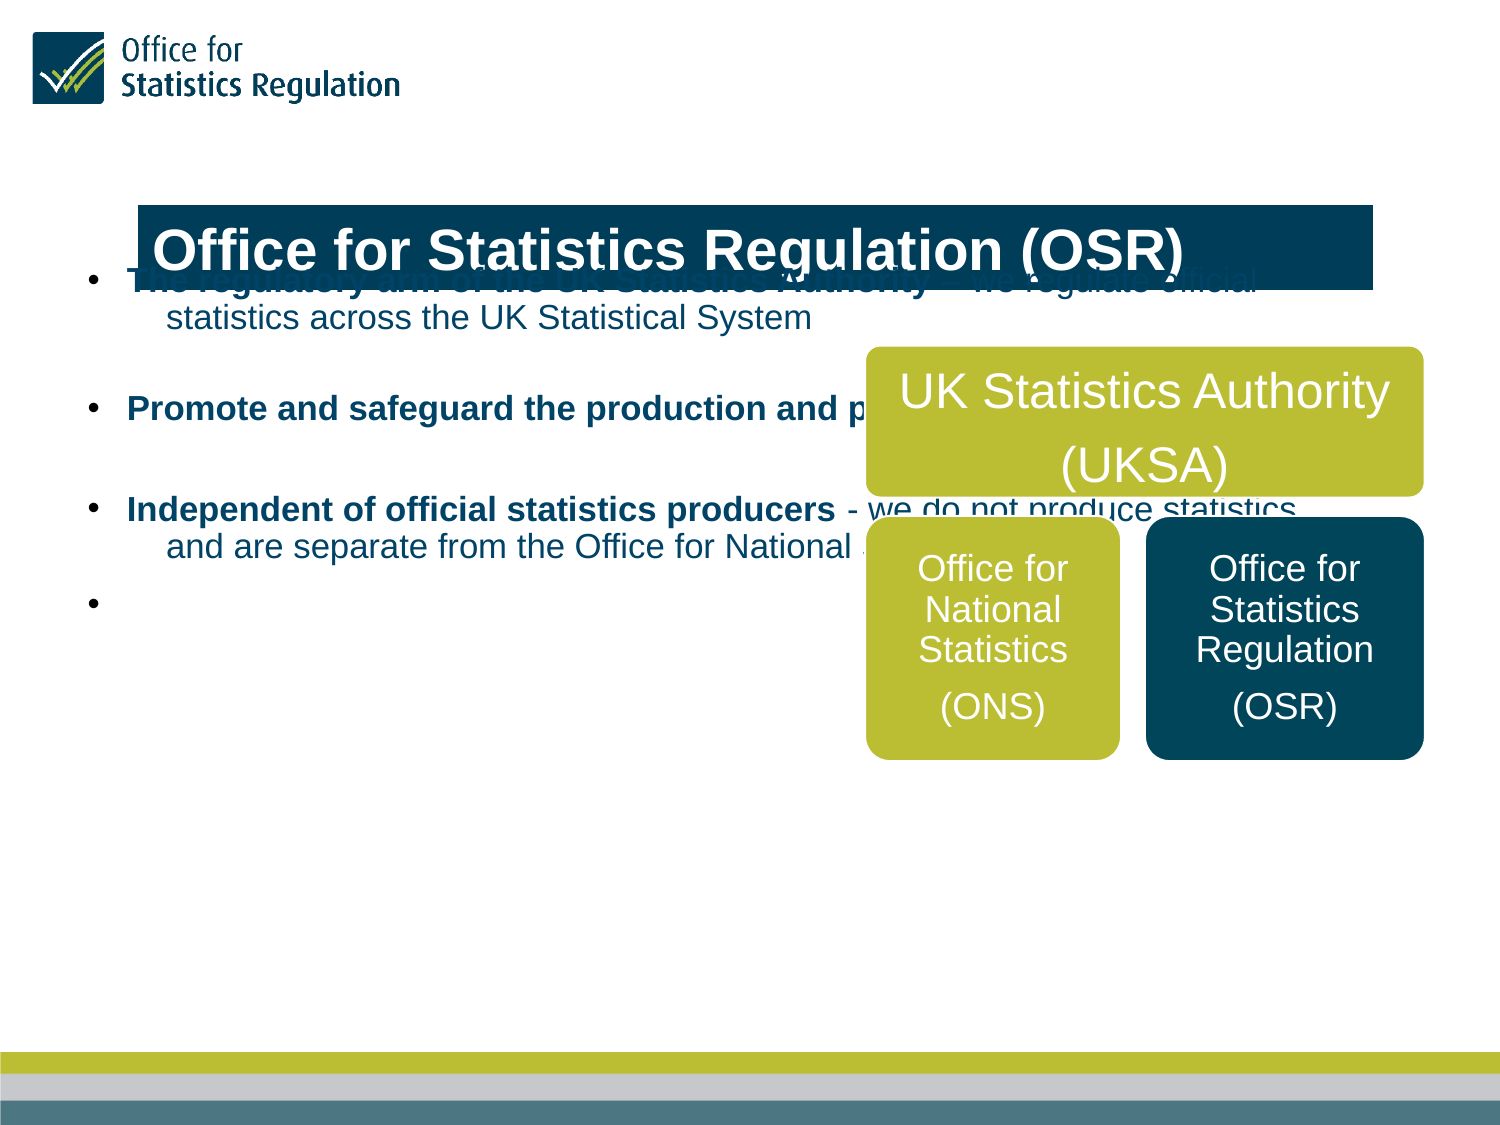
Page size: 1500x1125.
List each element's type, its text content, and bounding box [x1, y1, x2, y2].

list The regulatory arm of the UK Statistics Authority – we regulate official statistics across the UK Statistical System Promote and safeguard the production and publication of official statistics Independent of official statistics producers - we do not produce statistics and are separate from the Office for National Statistics (ONS) [84, 345, 814, 969]
text_box Office for National Statistics (ONS) [864, 515, 1122, 762]
text_box Office for Statistics Regulation (OSR) [1144, 515, 1426, 762]
text_box UK Statistics Authority (UKSA) [864, 345, 1425, 498]
text_box Click to add text [814, 525, 824, 576]
text_box Office for Statistics Regulation (OSR) [138, 205, 1373, 290]
